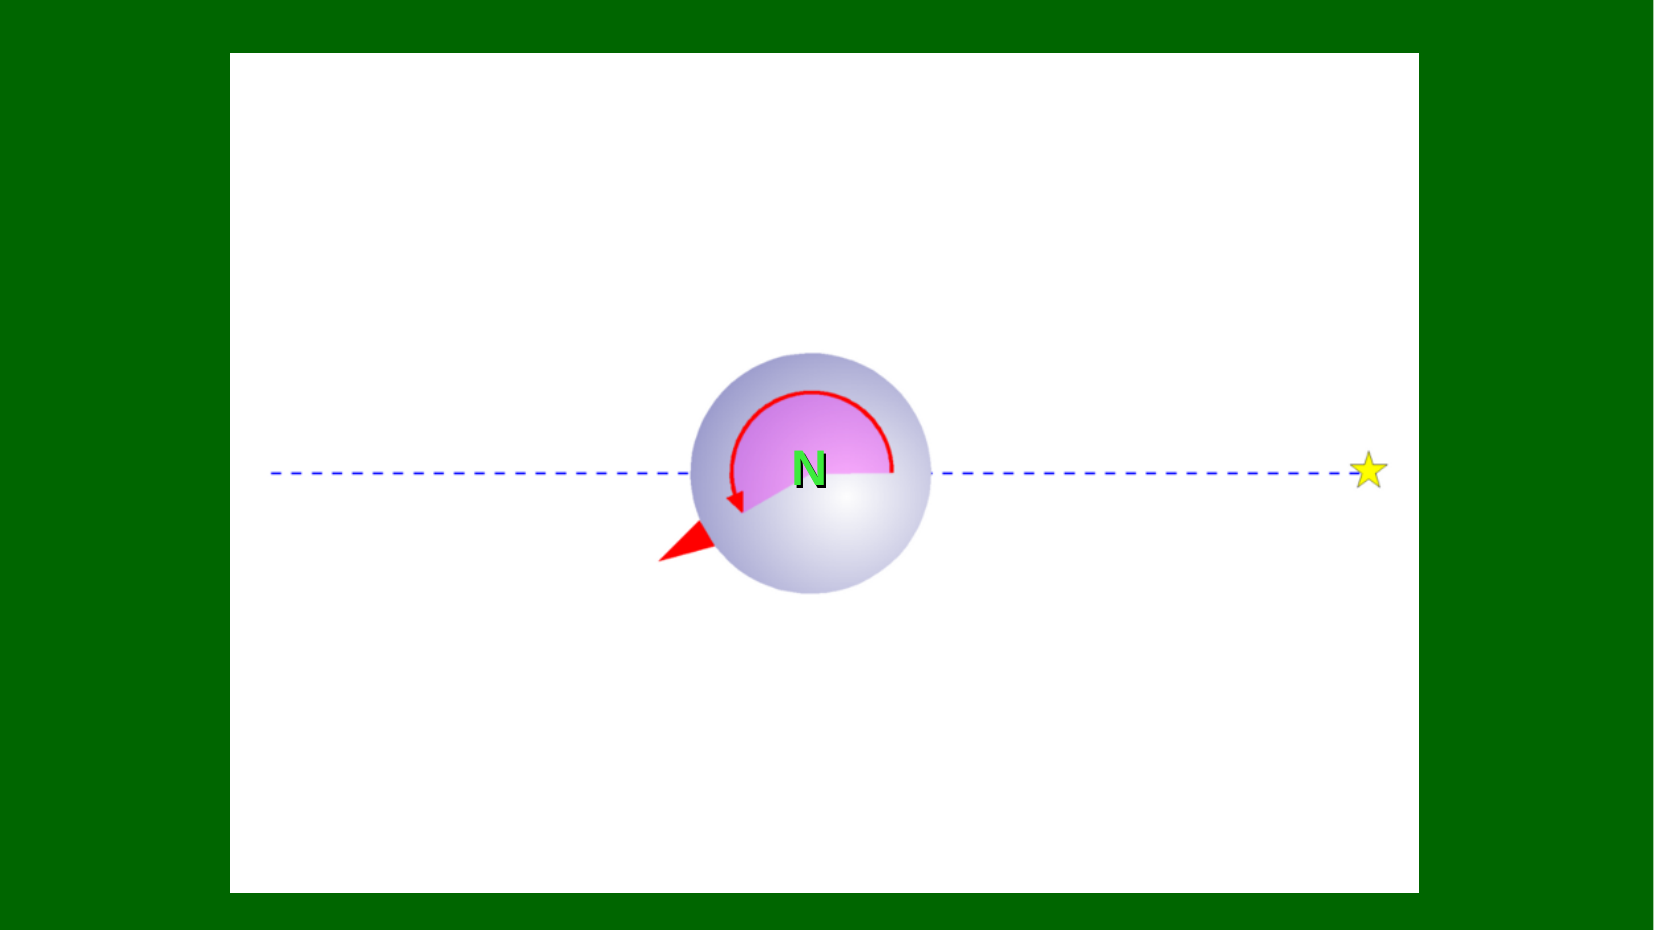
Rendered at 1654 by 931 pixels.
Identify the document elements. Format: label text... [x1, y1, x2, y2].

text_box N [776, 433, 843, 504]
picture [230, 53, 1419, 893]
